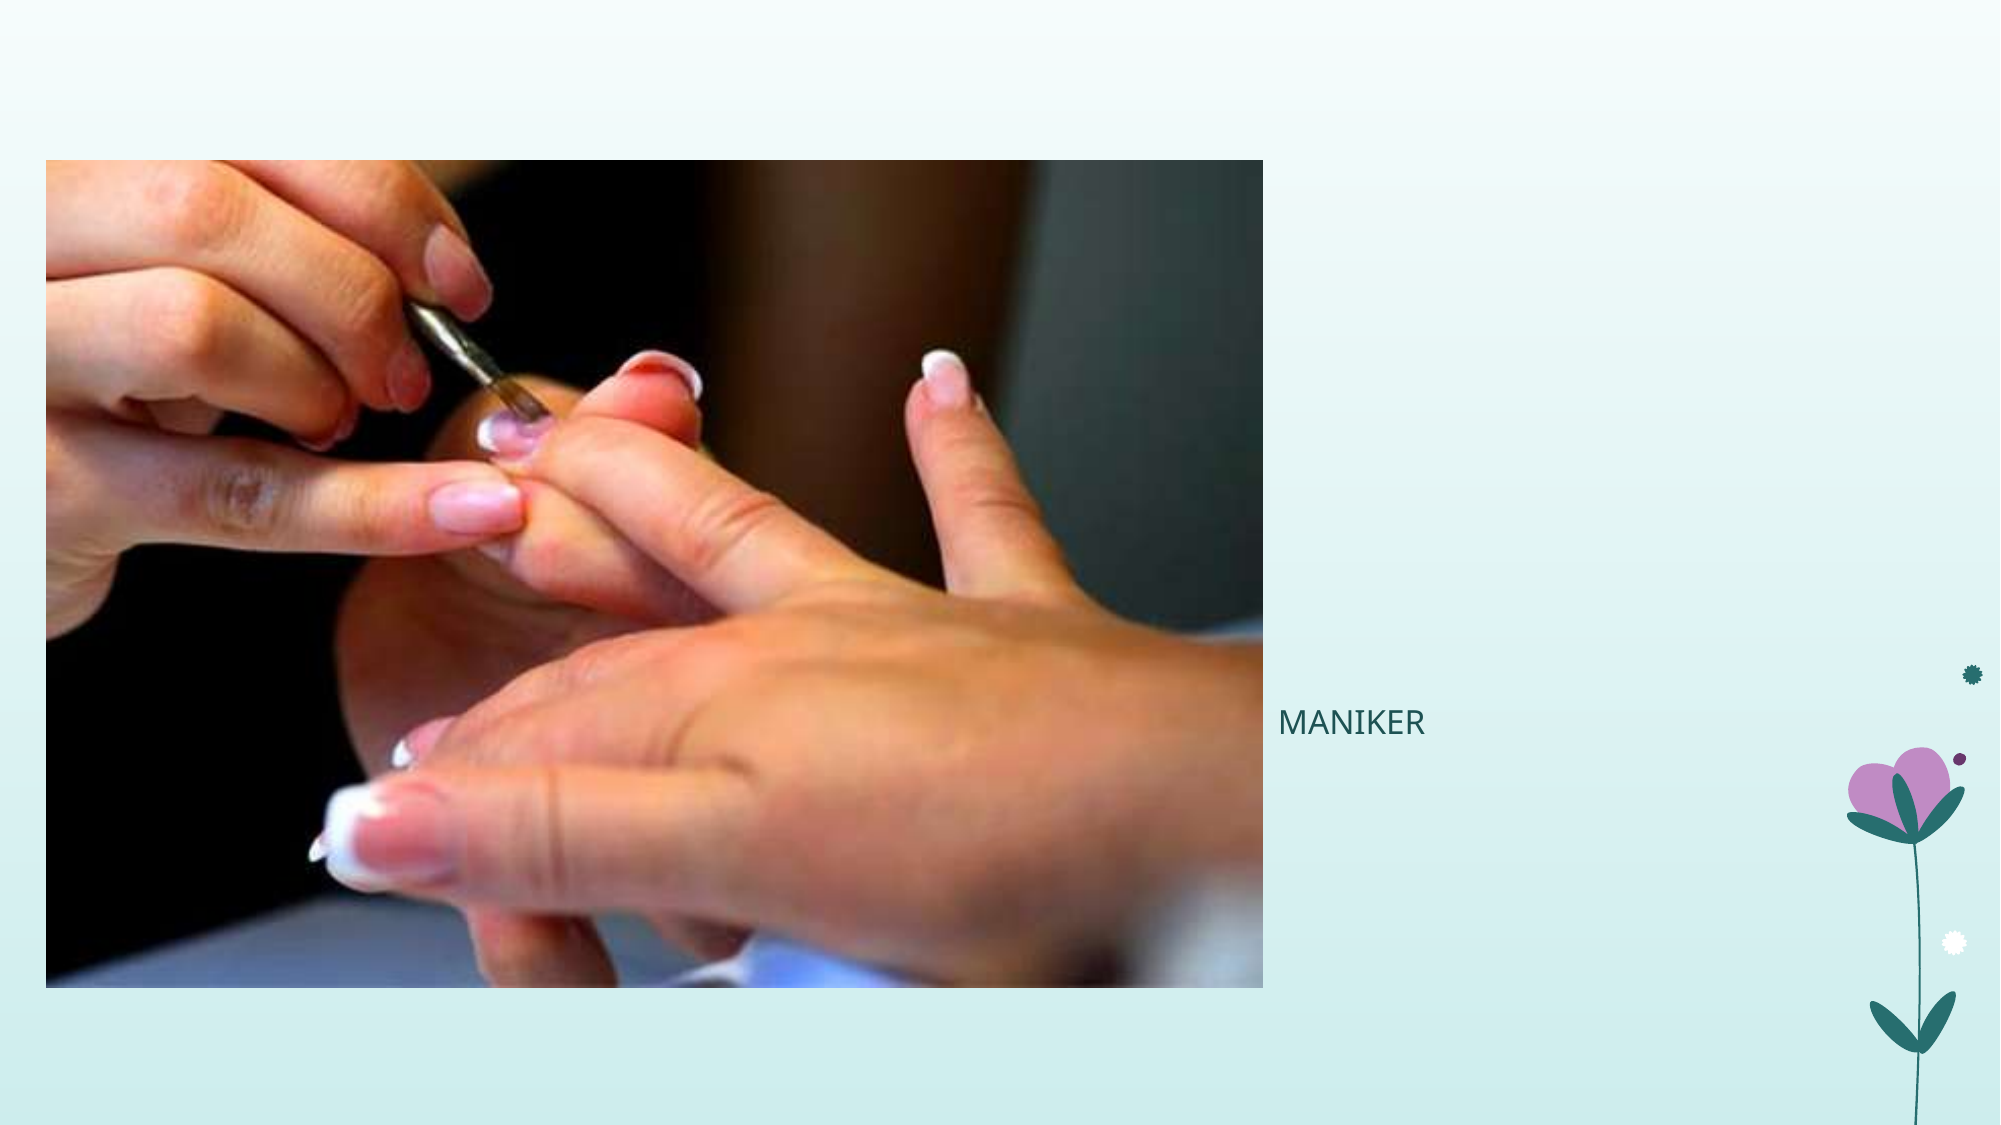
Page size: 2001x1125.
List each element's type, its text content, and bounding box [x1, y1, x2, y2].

list MANIKER [1263, 697, 1788, 988]
picture [46, 160, 1263, 988]
